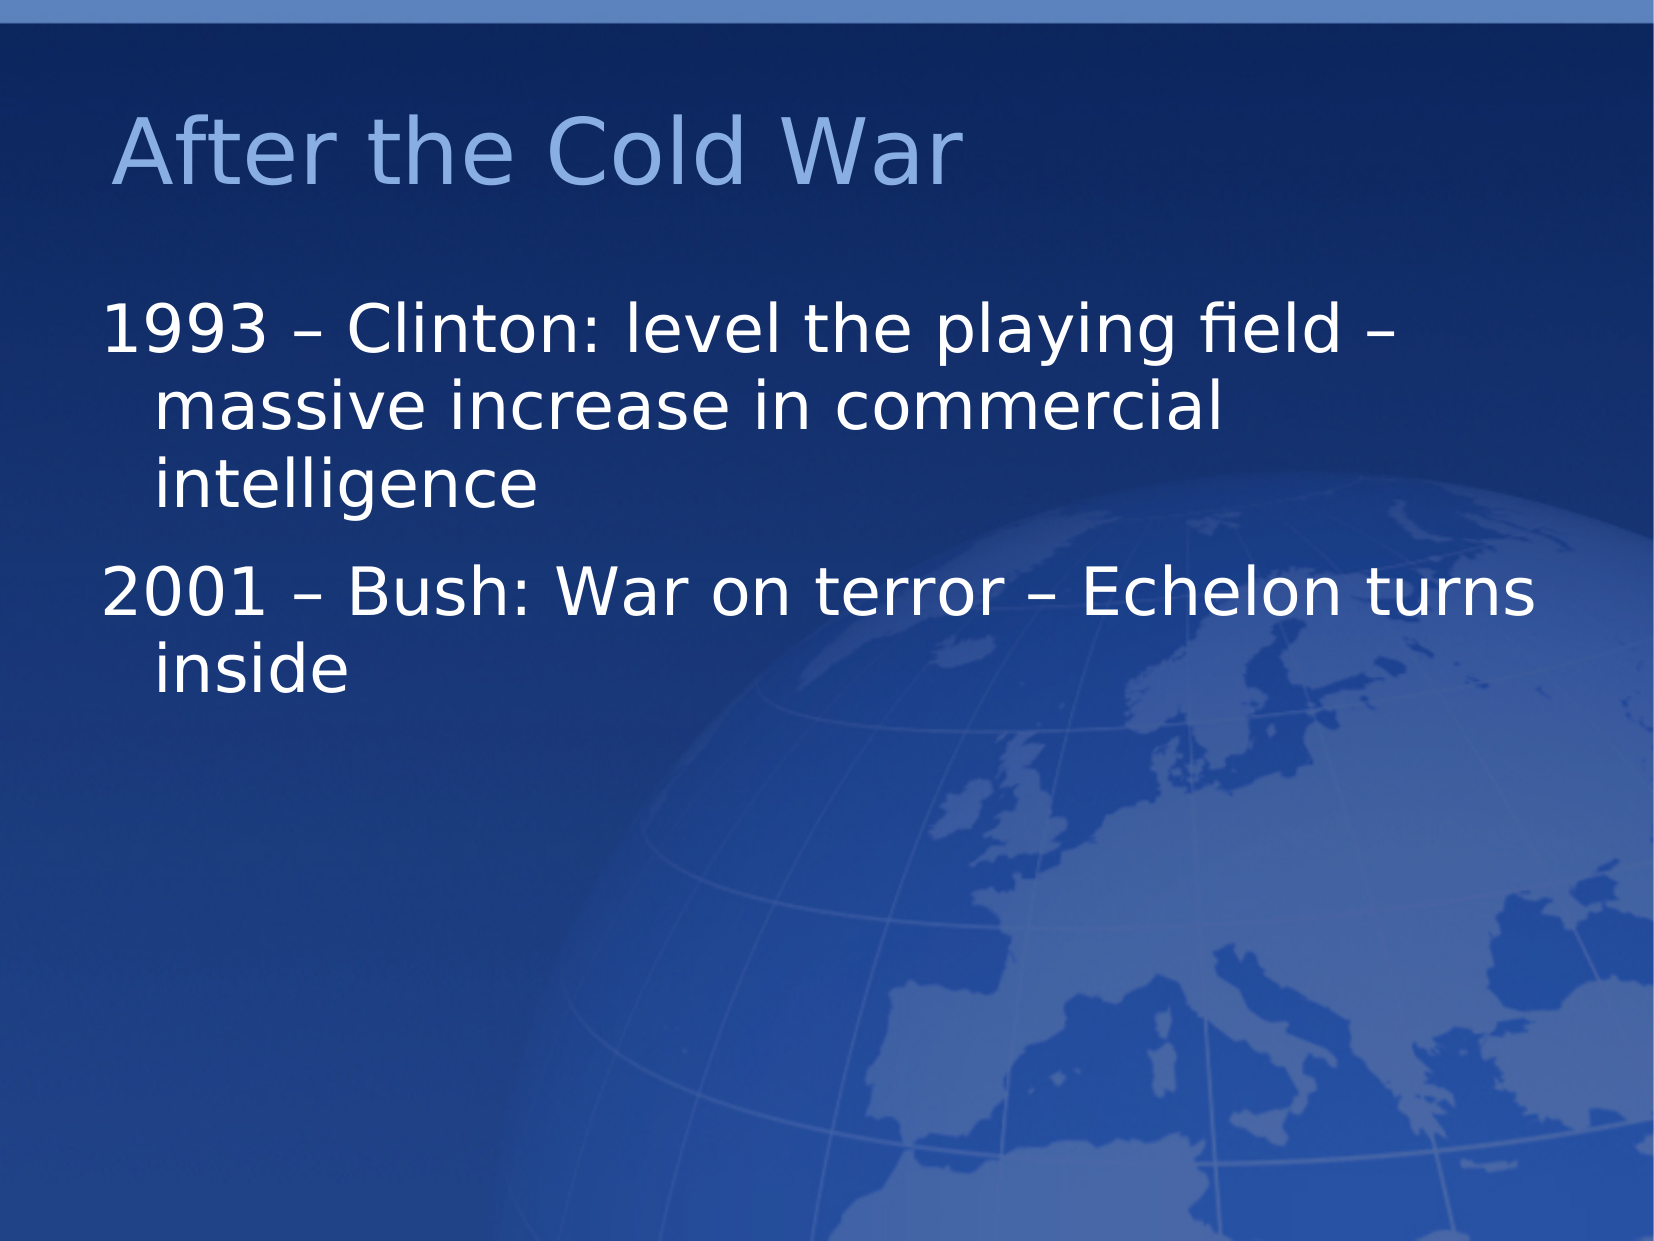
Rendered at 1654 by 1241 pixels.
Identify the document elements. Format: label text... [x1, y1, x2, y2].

title After the Cold War [82, 56, 1571, 250]
list 1993 – Clinton: level the playing field – massive increase in commercial intelligence 2001 – Bush: War on terror – Echelon turns inside [82, 290, 1571, 1094]
picture [0, 0, 1654, 1241]
